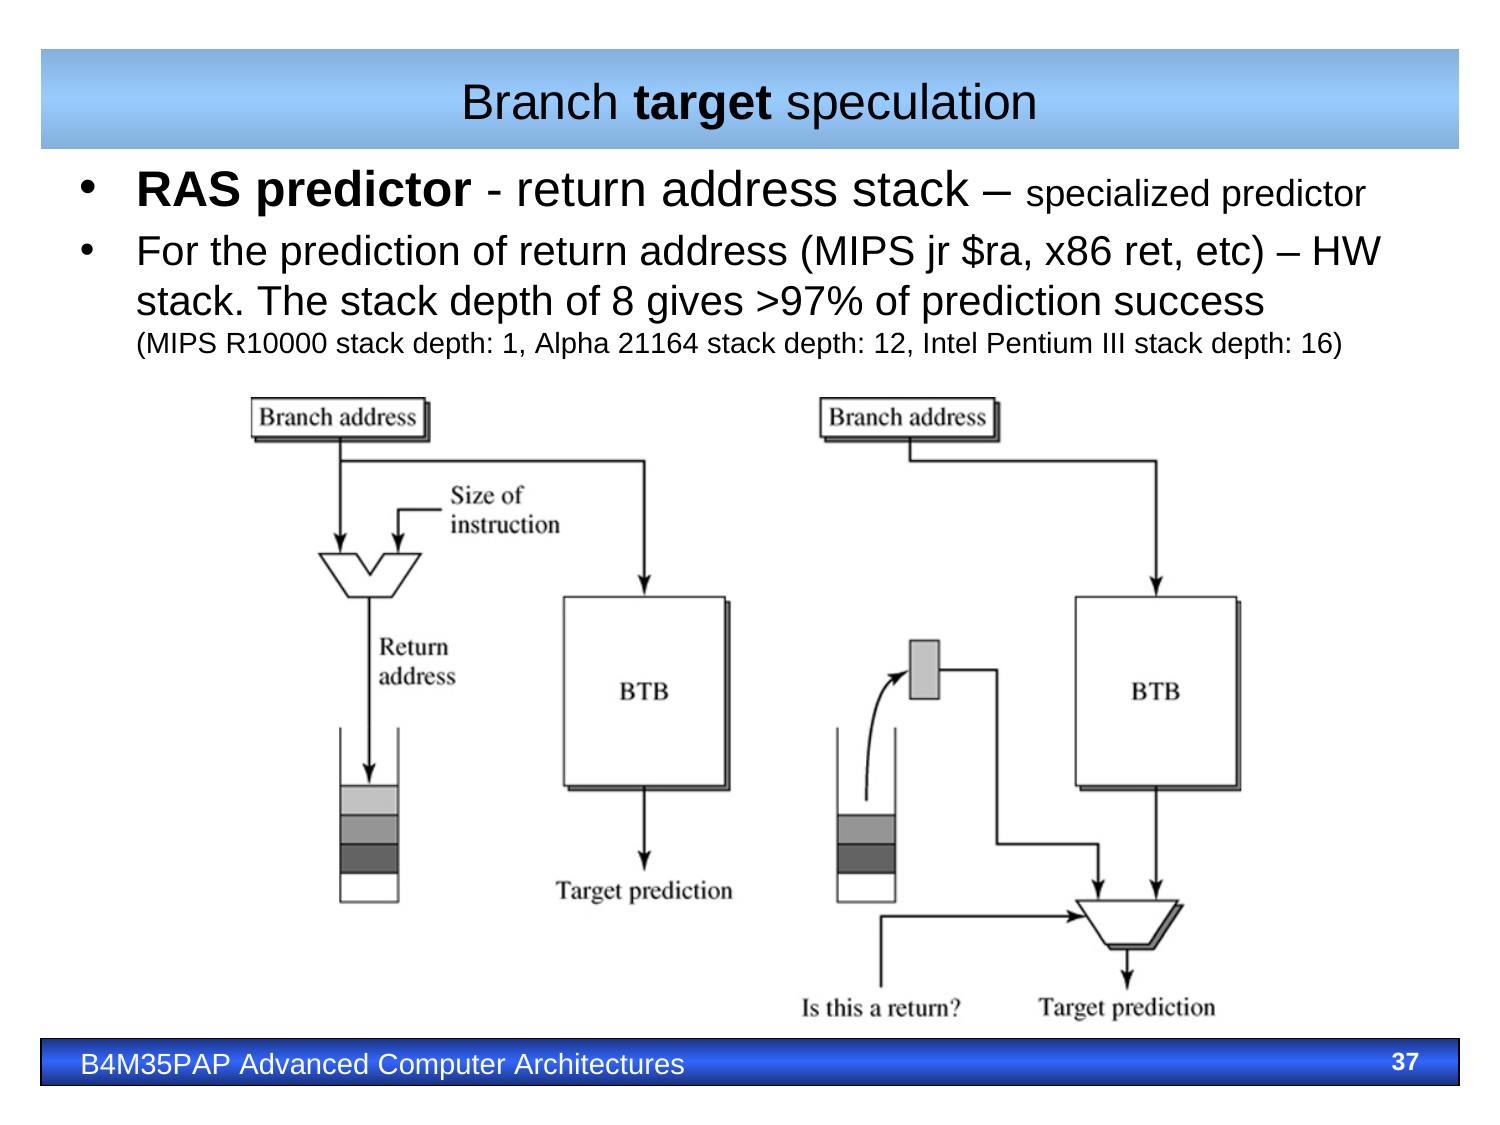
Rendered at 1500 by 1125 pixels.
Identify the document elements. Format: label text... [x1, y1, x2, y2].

list RAS predictor - return address stack – specialized predictor For the prediction of return address (MIPS jr $ra, x86 ret, etc) – HW stack. The stack depth of 8 gives >97% of prediction success (MIPS R10000 stack depth: 1, Alpha 21164 stack depth: 12, Intel Pentium III stack depth: 16) [64, 148, 1500, 1000]
title Branch target speculation [41, 49, 1459, 149]
picture [250, 397, 1242, 1024]
